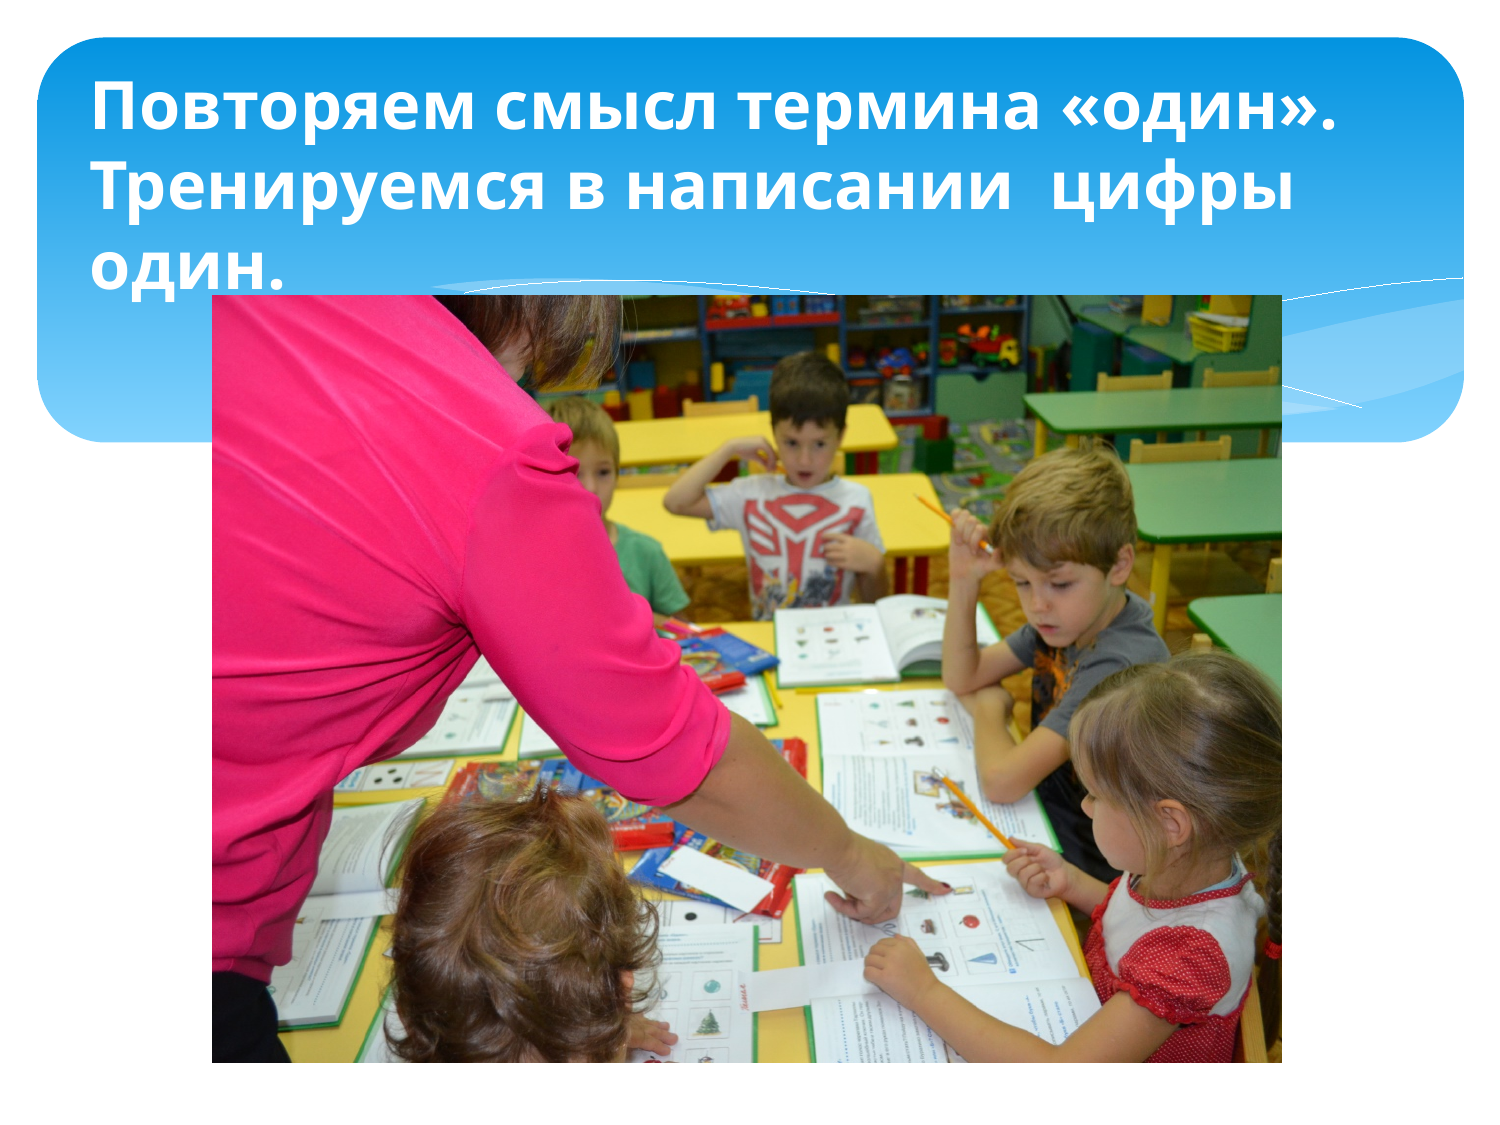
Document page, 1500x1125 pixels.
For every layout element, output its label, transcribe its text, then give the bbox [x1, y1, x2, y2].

picture [212, 295, 1282, 1063]
title Повторяем смысл термина «один». Тренируемся в написании цифры один. [75, 55, 1425, 261]
